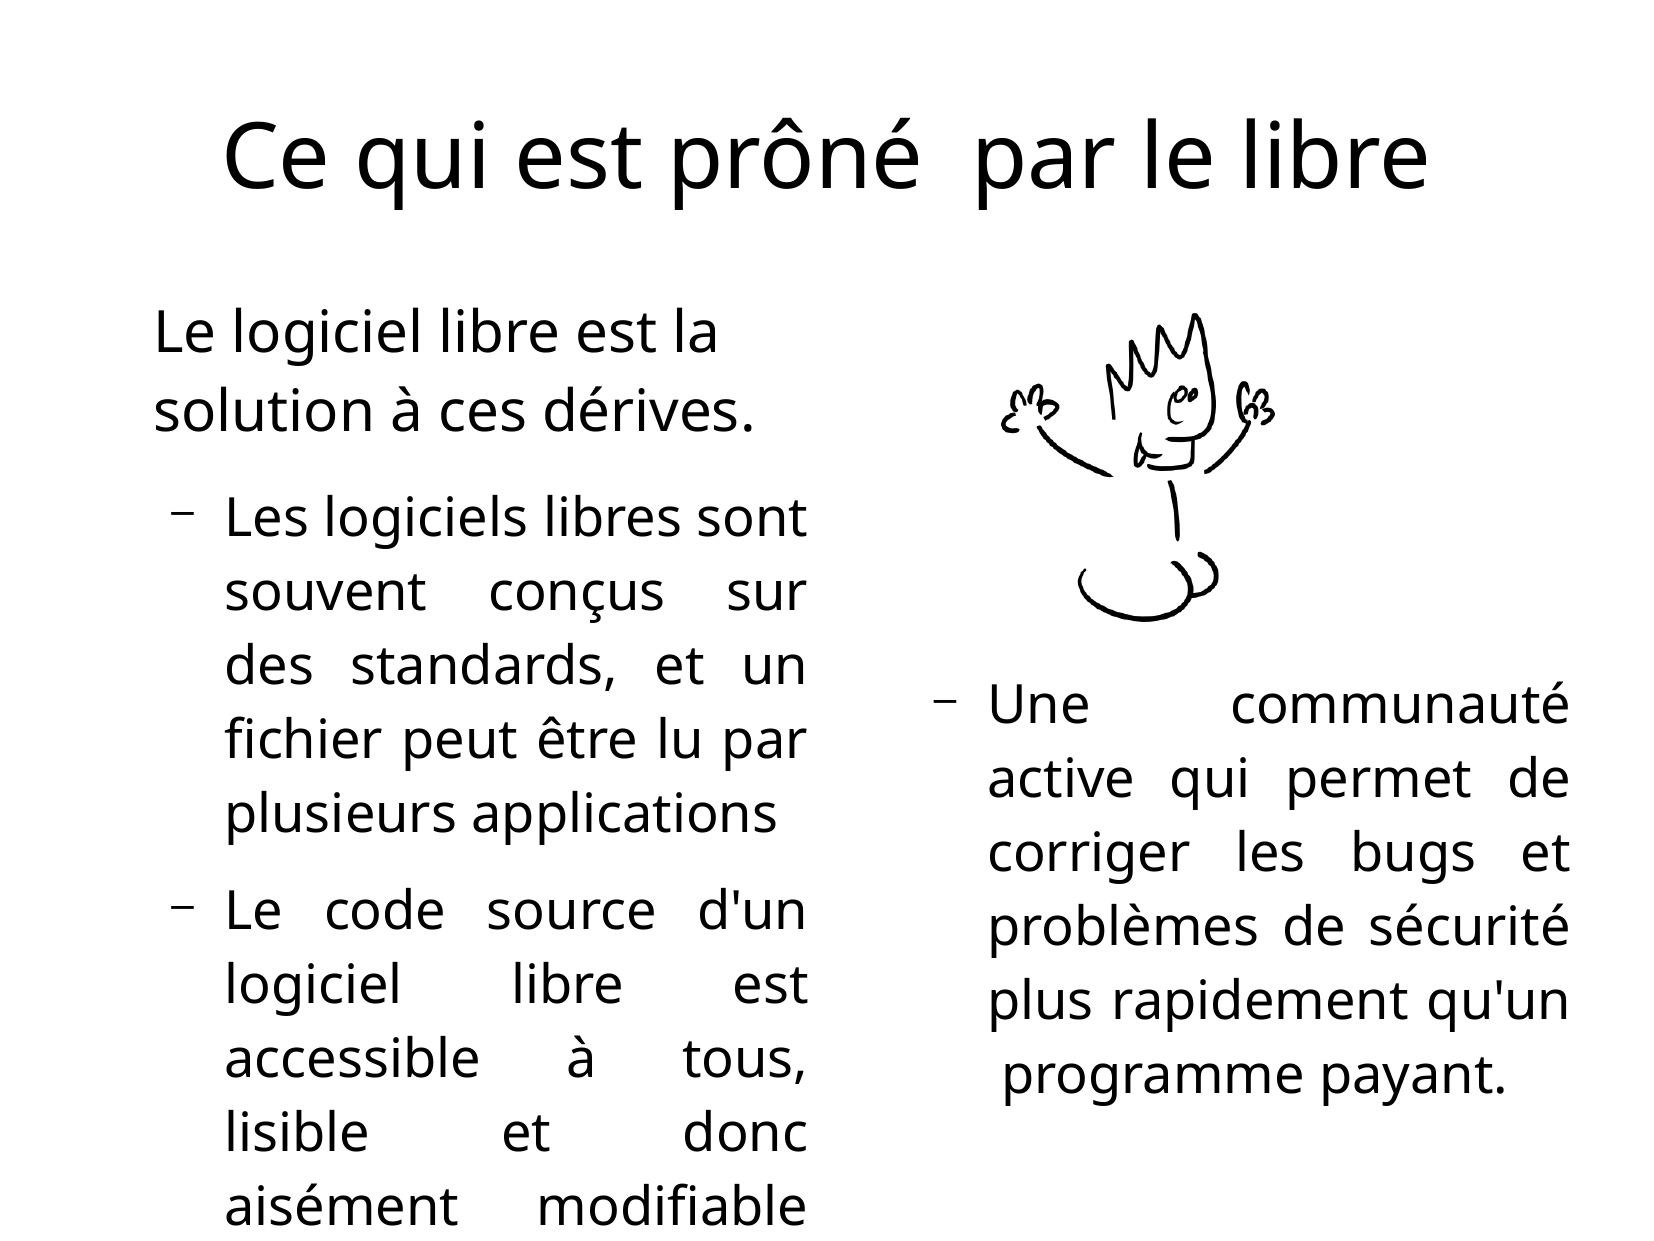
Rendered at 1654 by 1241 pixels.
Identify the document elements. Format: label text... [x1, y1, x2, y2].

list Une communauté active qui permet de corriger les bugs et problèmes de sécurité plus rapidement qu'un programme payant. [845, 665, 1572, 1009]
title Ce qui est prôné par le libre [82, 49, 1571, 257]
picture [979, 290, 1437, 633]
list Le logiciel libre est la solution à ces dérives. Les logiciels libres sont souvent conçus sur des standards, et un fichier peut être lu par plusieurs applications Le code source d'un logiciel libre est accessible à tous, lisible et donc aisément modifiable en cas de besoin ou problème. [82, 290, 809, 1010]
